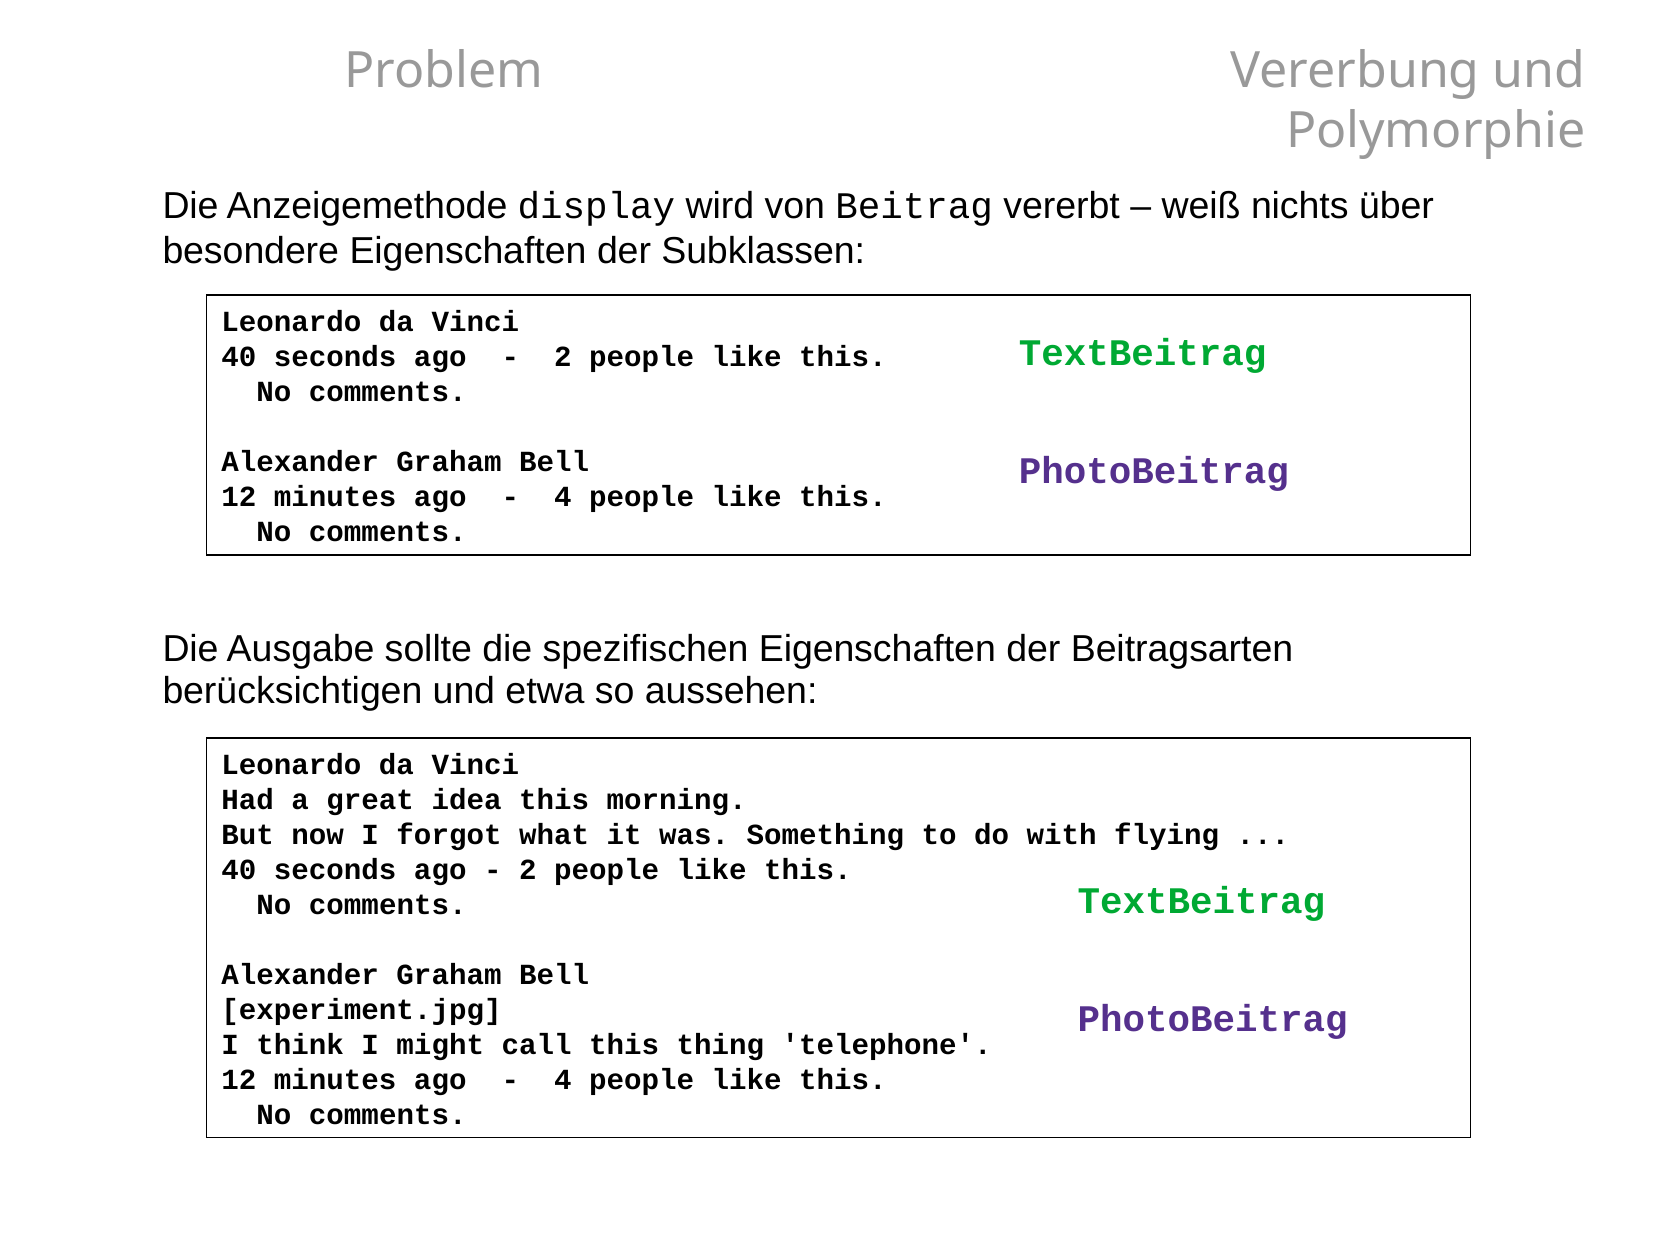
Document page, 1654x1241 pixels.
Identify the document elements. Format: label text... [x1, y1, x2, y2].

text_box Leonardo da Vinci Had a great idea this morning. But now I forgot what it was. Something to do with flying ... 40 seconds ago - 2 people like this. No comments. Alexander Graham Bell [experiment.jpg] I think I might call this thing 'telephone'. 12 minutes ago - 4 people like this. No comments. [206, 738, 1471, 1138]
text_box Problem Vererbung und Polymorphie [59, 29, 1625, 119]
text_box Die Anzeigemethode display wird von Beitrag vererbt – weiß nichts über besondere Eigenschaften der Subklassen: [147, 177, 1477, 280]
text_box TextBeitrag [1003, 326, 1300, 384]
text_box Leonardo da Vinci 40 seconds ago - 2 people like this. No comments. Alexander Graham Bell 12 minutes ago - 4 people like this. No comments. [206, 295, 1471, 555]
text_box PhotoBeitrag [1062, 992, 1418, 1093]
text_box Die Ausgabe sollte die spezifischen Eigenschaften der Beitragsarten berücksichtigen und etwa so aussehen: [147, 620, 1477, 723]
text_box PhotoBeitrag [1003, 444, 1359, 545]
text_box TextBeitrag [1062, 874, 1359, 932]
